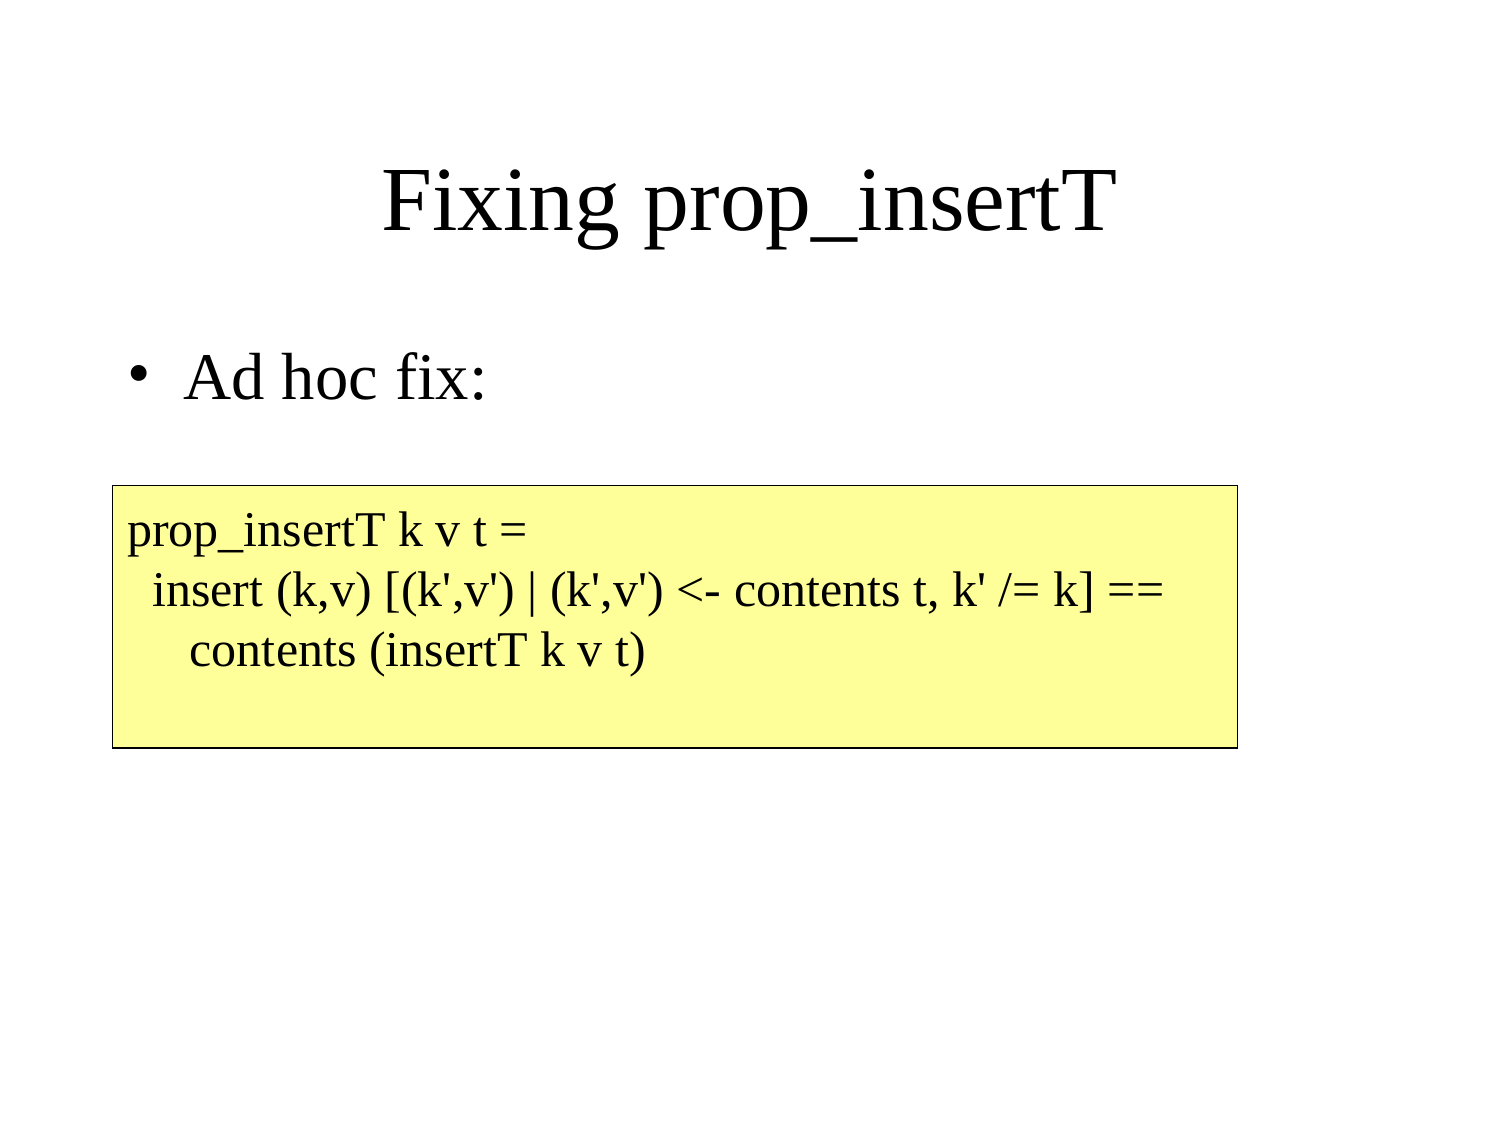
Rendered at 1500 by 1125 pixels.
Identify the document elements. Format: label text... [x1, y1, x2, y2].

list Ad hoc fix: [112, 324, 1388, 978]
text_box prop_insertT k v t = insert (k,v) [(k',v') | (k',v') <- contents t, k' /= k] == contents (insertT k v t) [112, 485, 1238, 749]
title Fixing prop_insertT [112, 99, 1388, 288]
